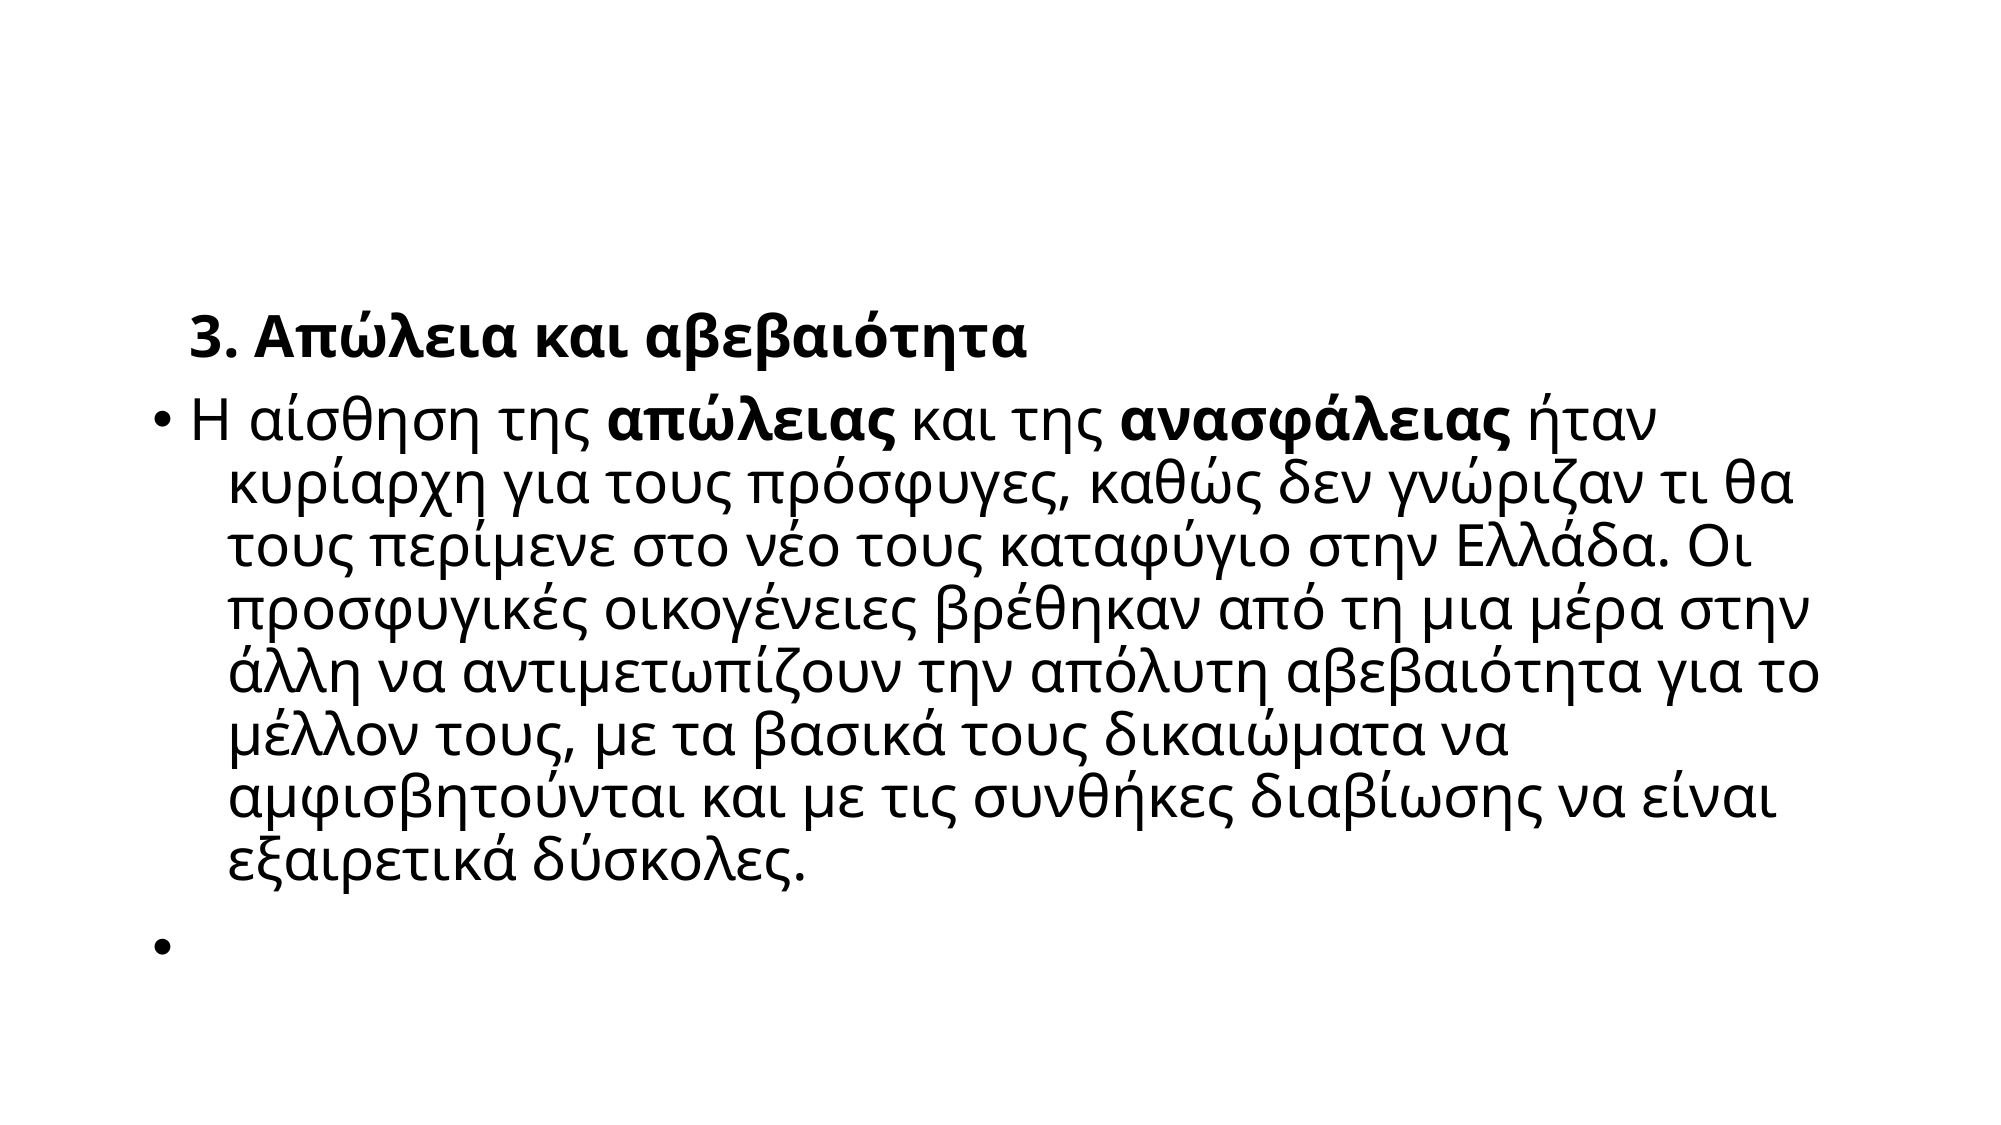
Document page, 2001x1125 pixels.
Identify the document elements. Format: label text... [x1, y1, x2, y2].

list 3. Απώλεια και αβεβαιότητα Η αίσθηση της απώλειας και της ανασφάλειας ήταν κυρίαρχη για τους πρόσφυγες, καθώς δεν γνώριζαν τι θα τους περίμενε στο νέο τους καταφύγιο στην Ελλάδα. Οι προσφυγικές οικογένειες βρέθηκαν από τη μια μέρα στην άλλη να αντιμετωπίζουν την απόλυτη αβεβαιότητα για το μέλλον τους, με τα βασικά τους δικαιώματα να αμφισβητούνται και με τις συνθήκες διαβίωσης να είναι εξαιρετικά δύσκολες. [137, 299, 1863, 1014]
